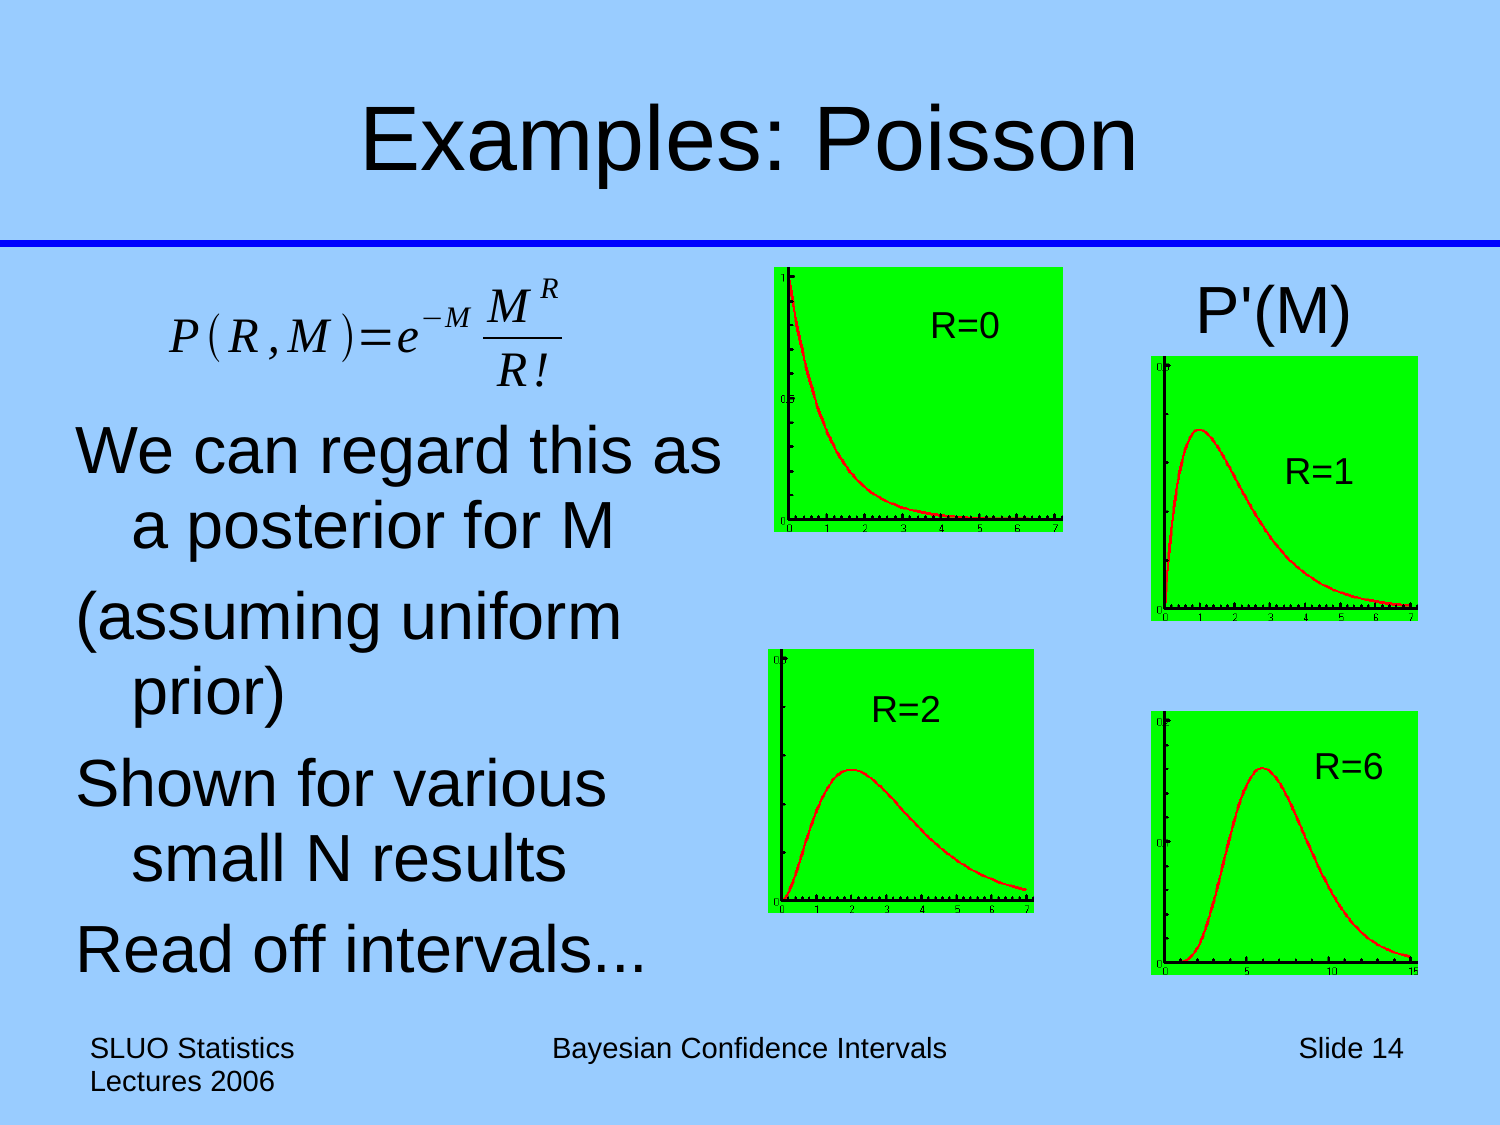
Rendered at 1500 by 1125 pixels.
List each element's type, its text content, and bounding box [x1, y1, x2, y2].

text_box R=0 [915, 297, 1034, 355]
list We can regard this as a posterior for M (assuming uniform prior) Shown for various small N results Read off intervals... [75, 413, 734, 1006]
chart [159, 271, 570, 397]
picture [768, 649, 1034, 913]
text_box P'(M) [1181, 265, 1388, 356]
text_box R=1 [1269, 442, 1388, 500]
picture [1151, 356, 1418, 621]
picture [1151, 711, 1418, 975]
picture [774, 267, 1063, 532]
title Examples: Poisson [75, 45, 1426, 233]
text_box R=6 [1299, 738, 1418, 796]
text_box R=2 [856, 681, 975, 739]
